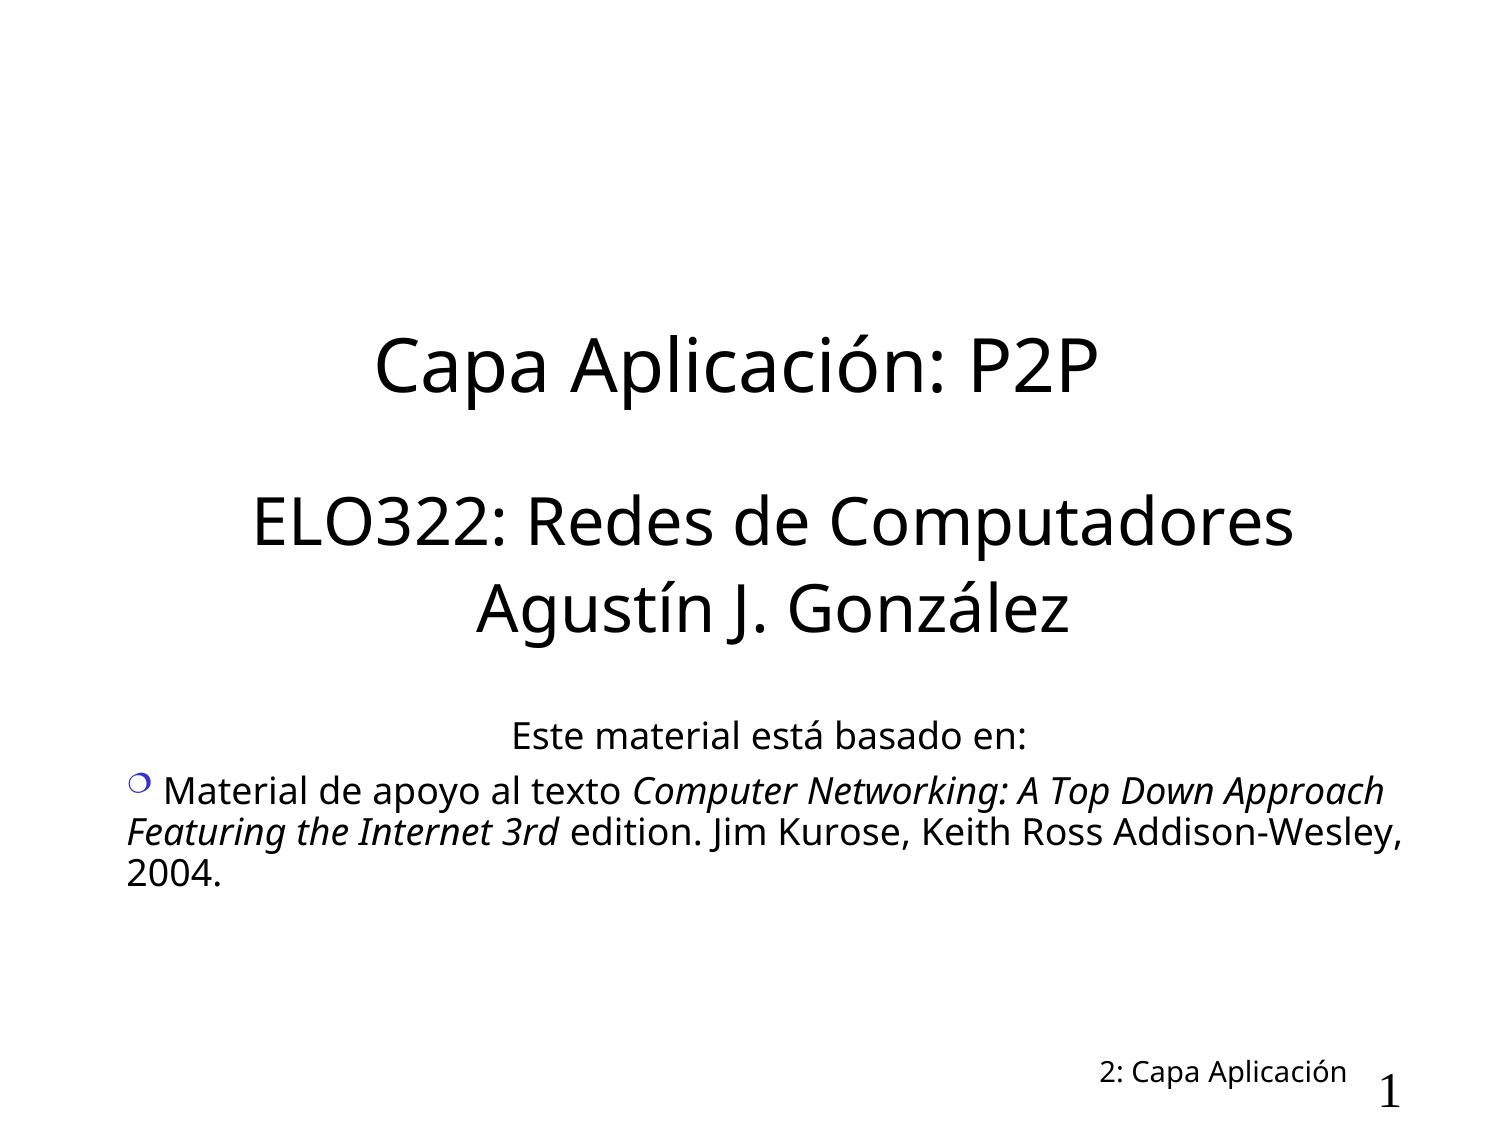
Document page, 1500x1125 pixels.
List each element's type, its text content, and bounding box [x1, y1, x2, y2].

title Capa Aplicación: P2P [99, 277, 1375, 451]
subtitle ELO322: Redes de Computadores Agustín J. González Este material está basado en: Material de apoyo al texto Computer Networking: A Top Down Approach Featuring the Internet 3rd edition. Jim Kurose, Keith Ross Addison-Wesley, 2004. [36, 479, 1437, 1038]
